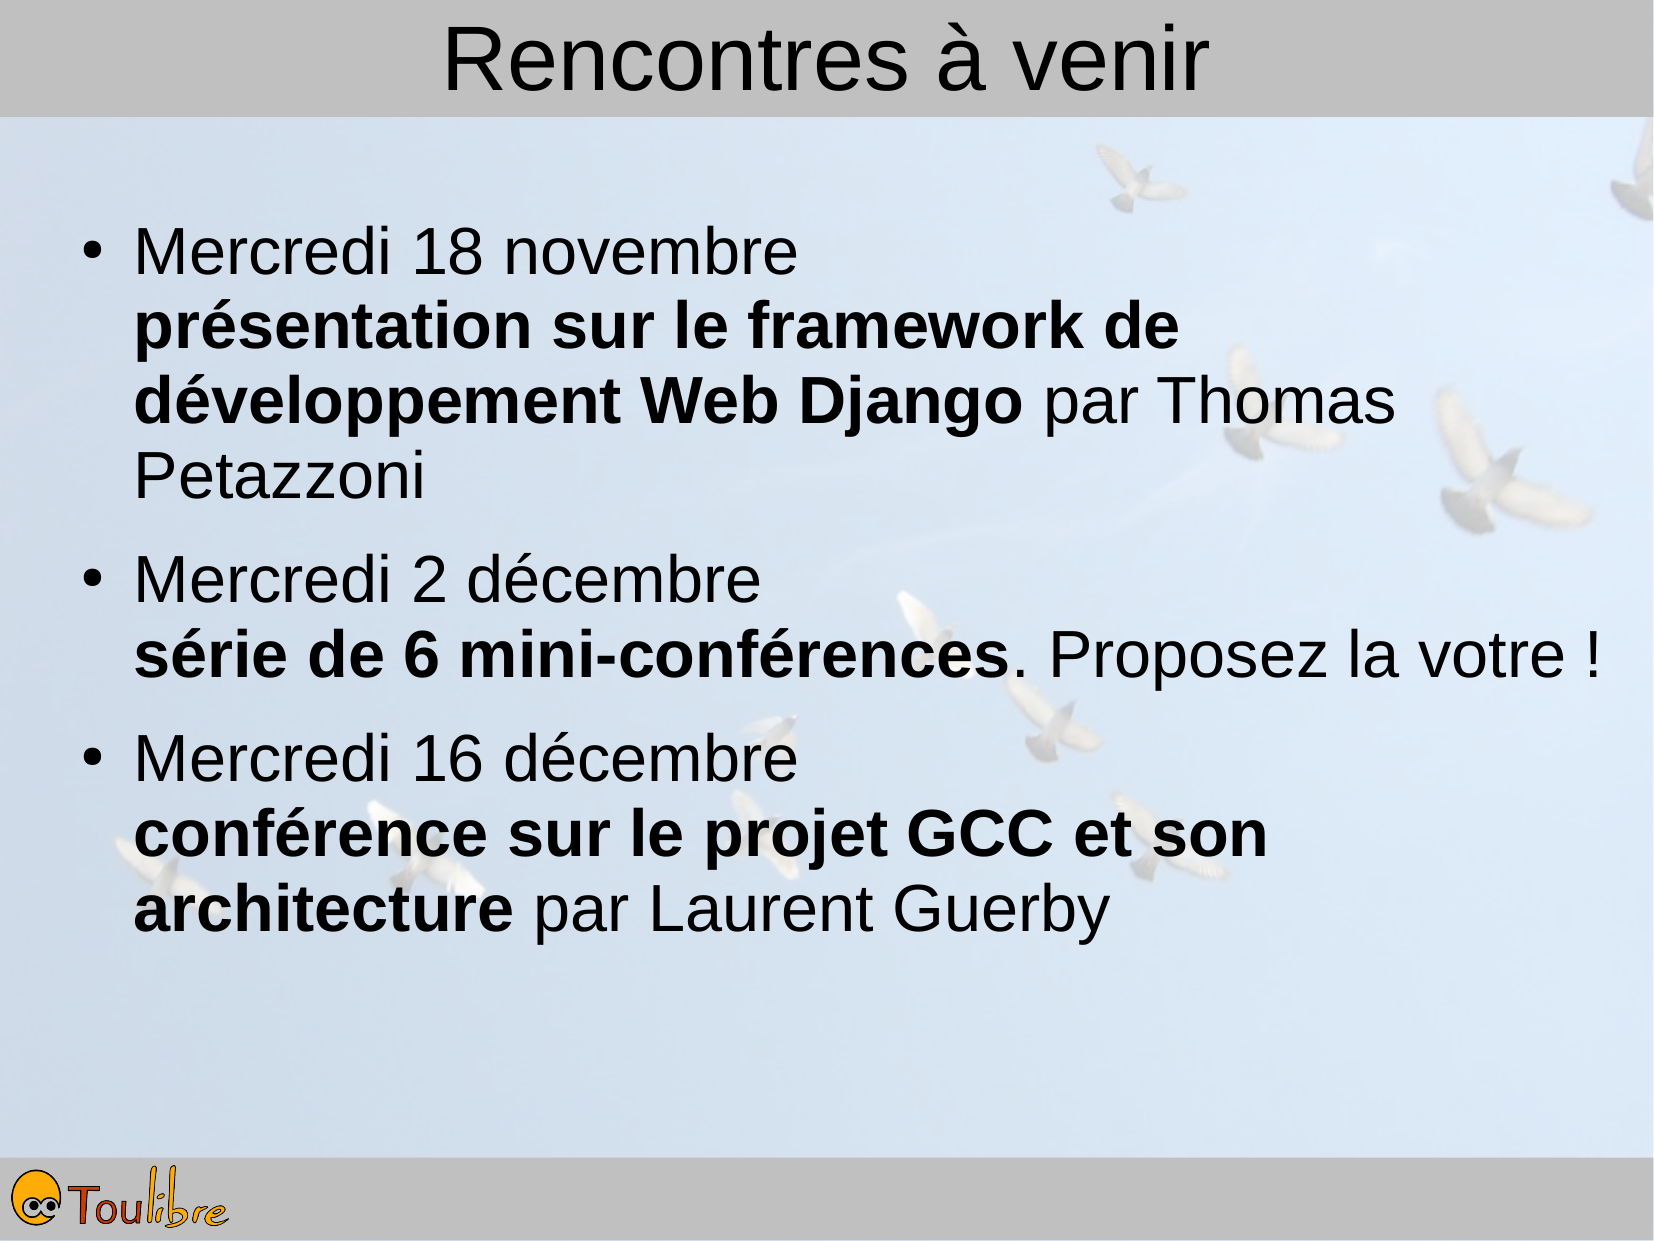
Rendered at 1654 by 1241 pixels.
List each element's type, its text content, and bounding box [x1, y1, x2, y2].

list Mercredi 18 novembre présentation sur le framework de développement Web Django par Thomas Petazzoni Mercredi 2 décembre série de 6 mini-conférences. Proposez la votre ! Mercredi 16 décembre conférence sur le projet GCC et son architecture par Laurent Guerby [62, 213, 1621, 1033]
title Rencontres à venir [0, 0, 1654, 117]
picture [11, 1165, 229, 1228]
